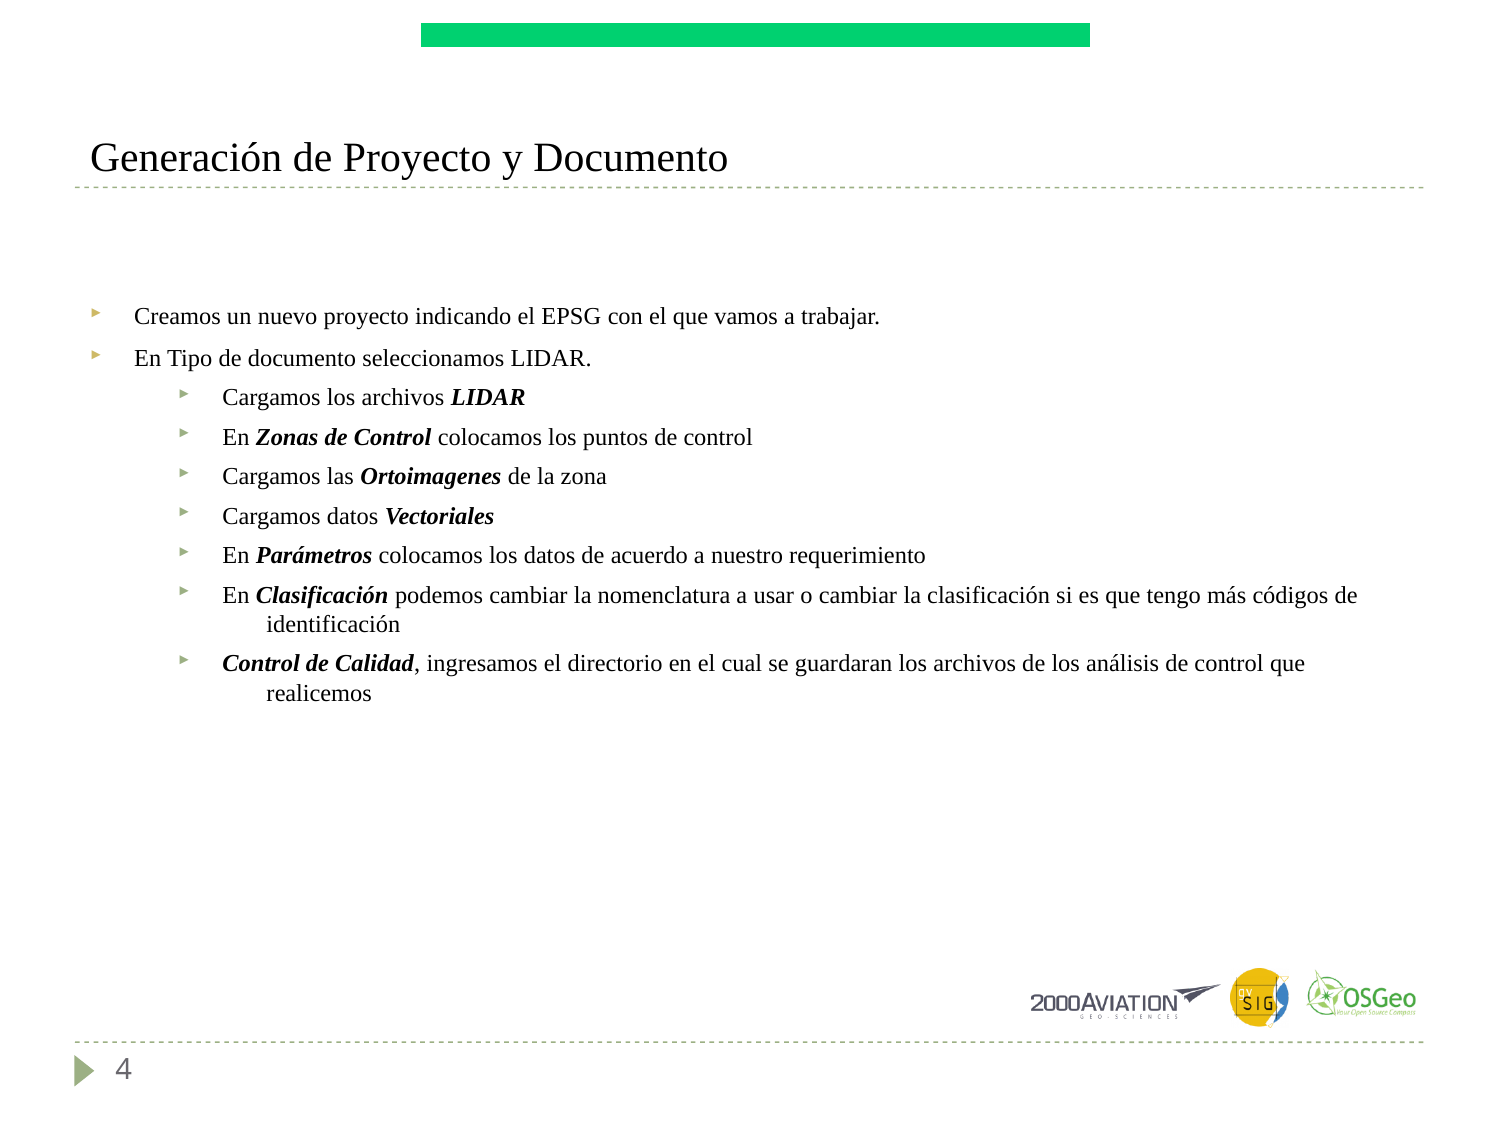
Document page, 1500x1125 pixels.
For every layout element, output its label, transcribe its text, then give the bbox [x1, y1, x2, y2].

list Creamos un nuevo proyecto indicando el EPSG con el que vamos a trabajar. En Tipo de documento seleccionamos LIDAR. Cargamos los archivos LIDAR En Zonas de Control colocamos los puntos de control Cargamos las Ortoimagenes de la zona Cargamos datos Vectoriales En Parámetros colocamos los datos de acuerdo a nuestro requerimiento En Clasificación podemos cambiar la nomenclatura a usar o cambiar la clasificación si es que tengo más códigos de identificación Control de Calidad, ingresamos el directorio en el cual se guardaran los archivos de los análisis de control que realicemos [75, 292, 1426, 715]
title Generación de Proyecto y Documento [75, 24, 1426, 188]
picture [1031, 984, 1221, 1020]
text_box 4 [100, 1042, 426, 1103]
picture [1303, 967, 1418, 1019]
picture [421, 23, 1090, 47]
picture [1230, 968, 1289, 1028]
